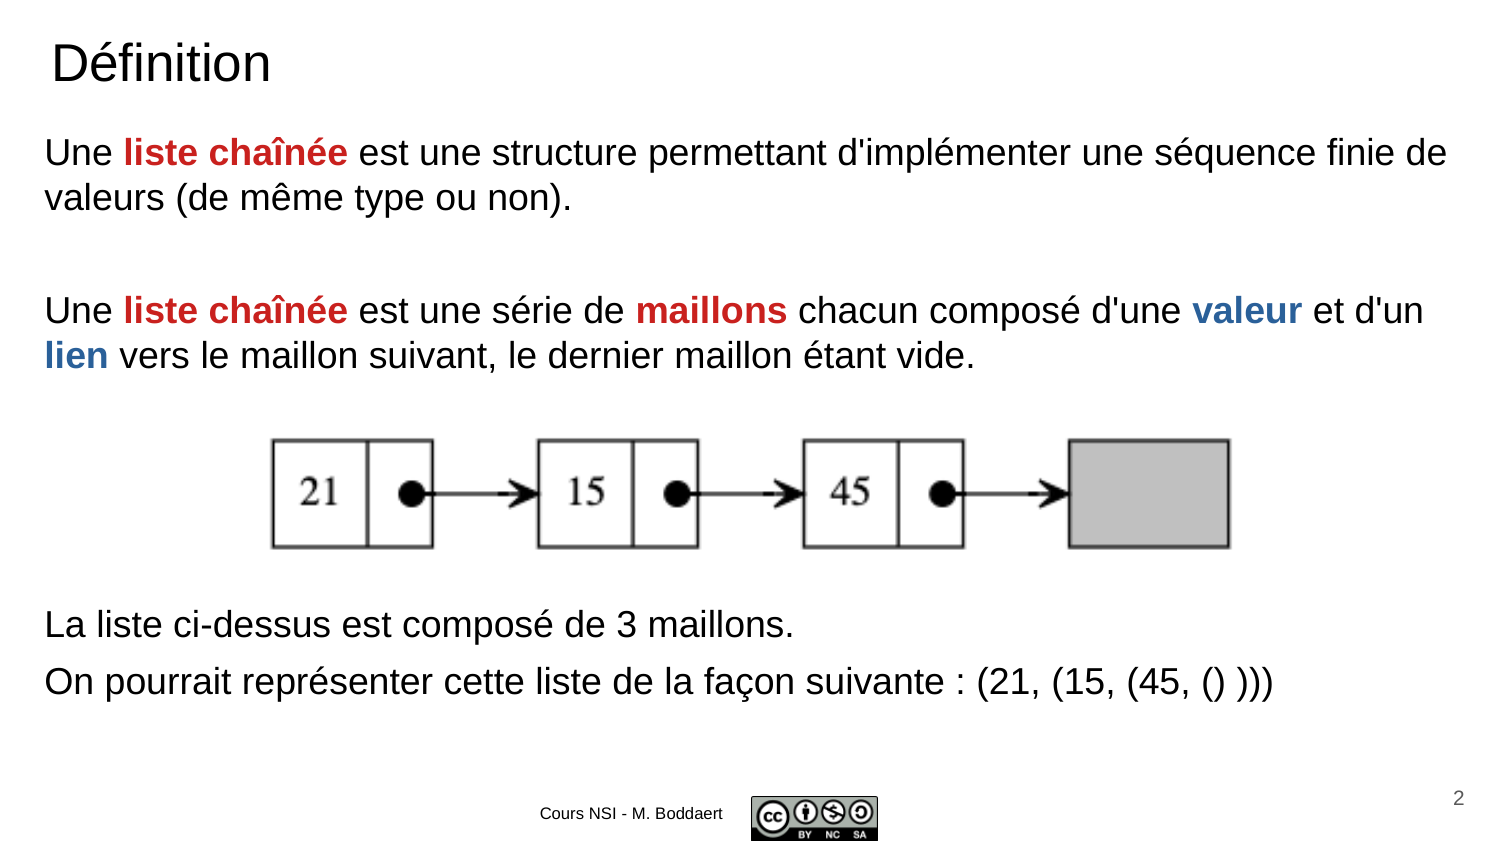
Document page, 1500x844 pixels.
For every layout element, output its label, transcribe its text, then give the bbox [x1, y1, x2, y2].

text_box La liste ci-dessus est composé de 3 maillons. On pourrait représenter cette liste de la façon suivante : (21, (15, (45, () ))) [29, 592, 1477, 715]
picture [262, 428, 1241, 562]
slide_number <numéro> [1389, 764, 1480, 830]
title Définition [51, 13, 1449, 108]
text_box Une liste chaînée est une structure permettant d'implémenter une séquence finie de valeurs (de même type ou non). Une liste chaînée est une série de maillons chacun composé d'une valeur et d'un lien vers le maillon suivant, le dernier maillon étant vide. [29, 120, 1477, 384]
picture [751, 796, 878, 841]
